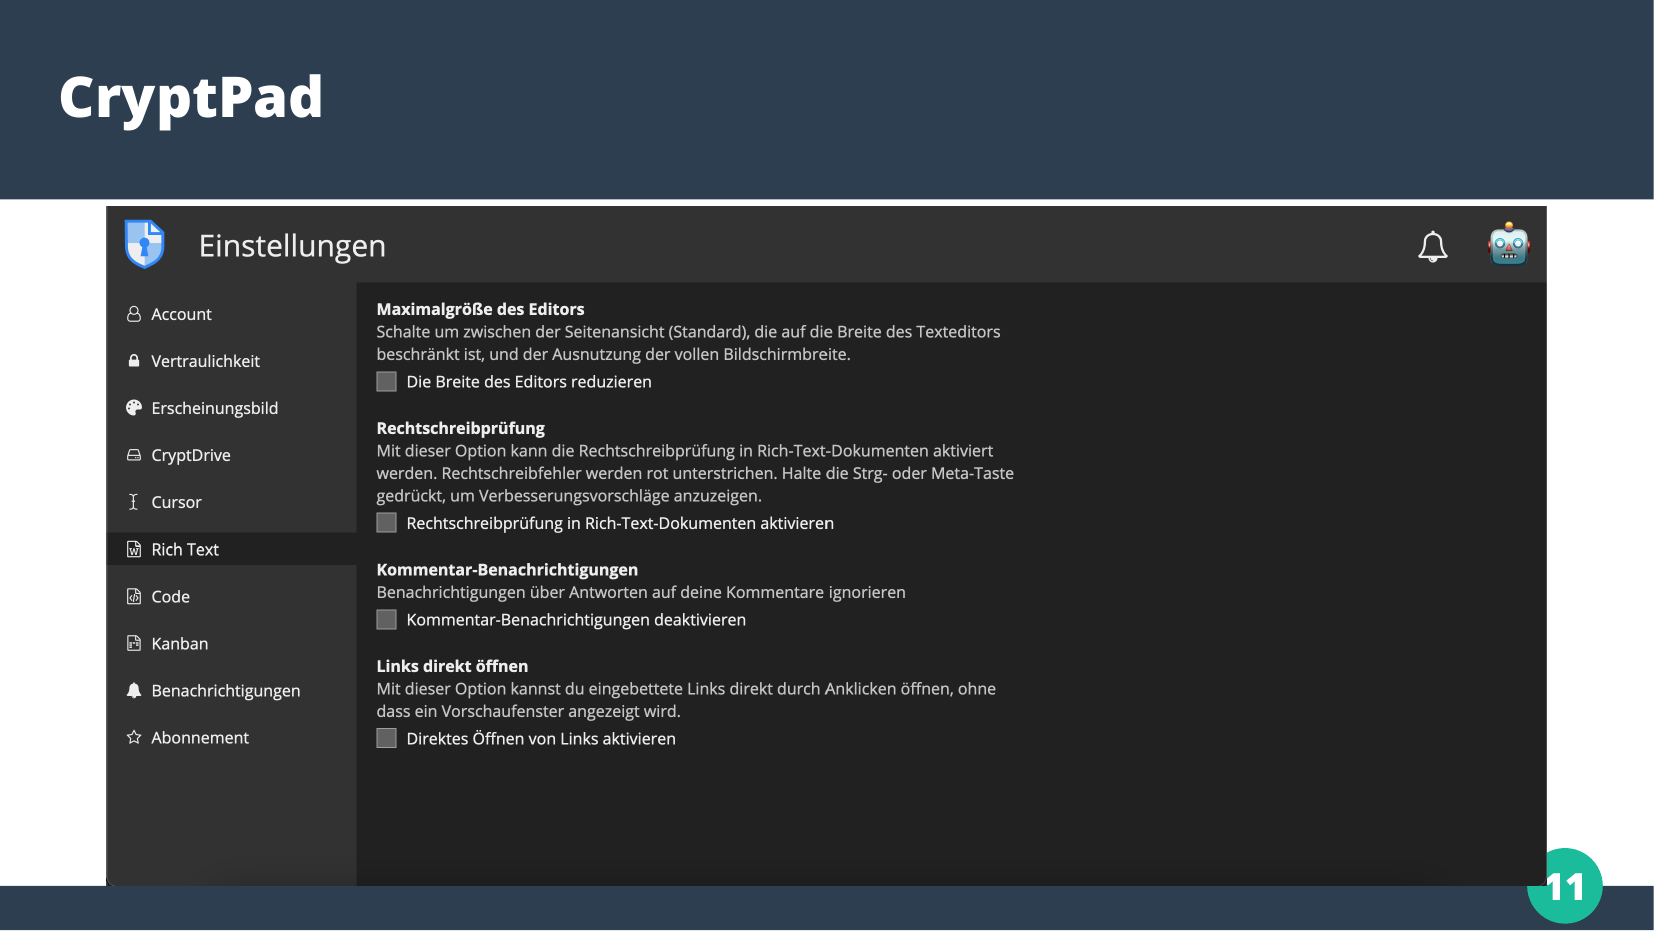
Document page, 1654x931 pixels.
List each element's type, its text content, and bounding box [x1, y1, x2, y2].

title CryptPad [59, 37, 1595, 155]
picture [106, 206, 1547, 886]
